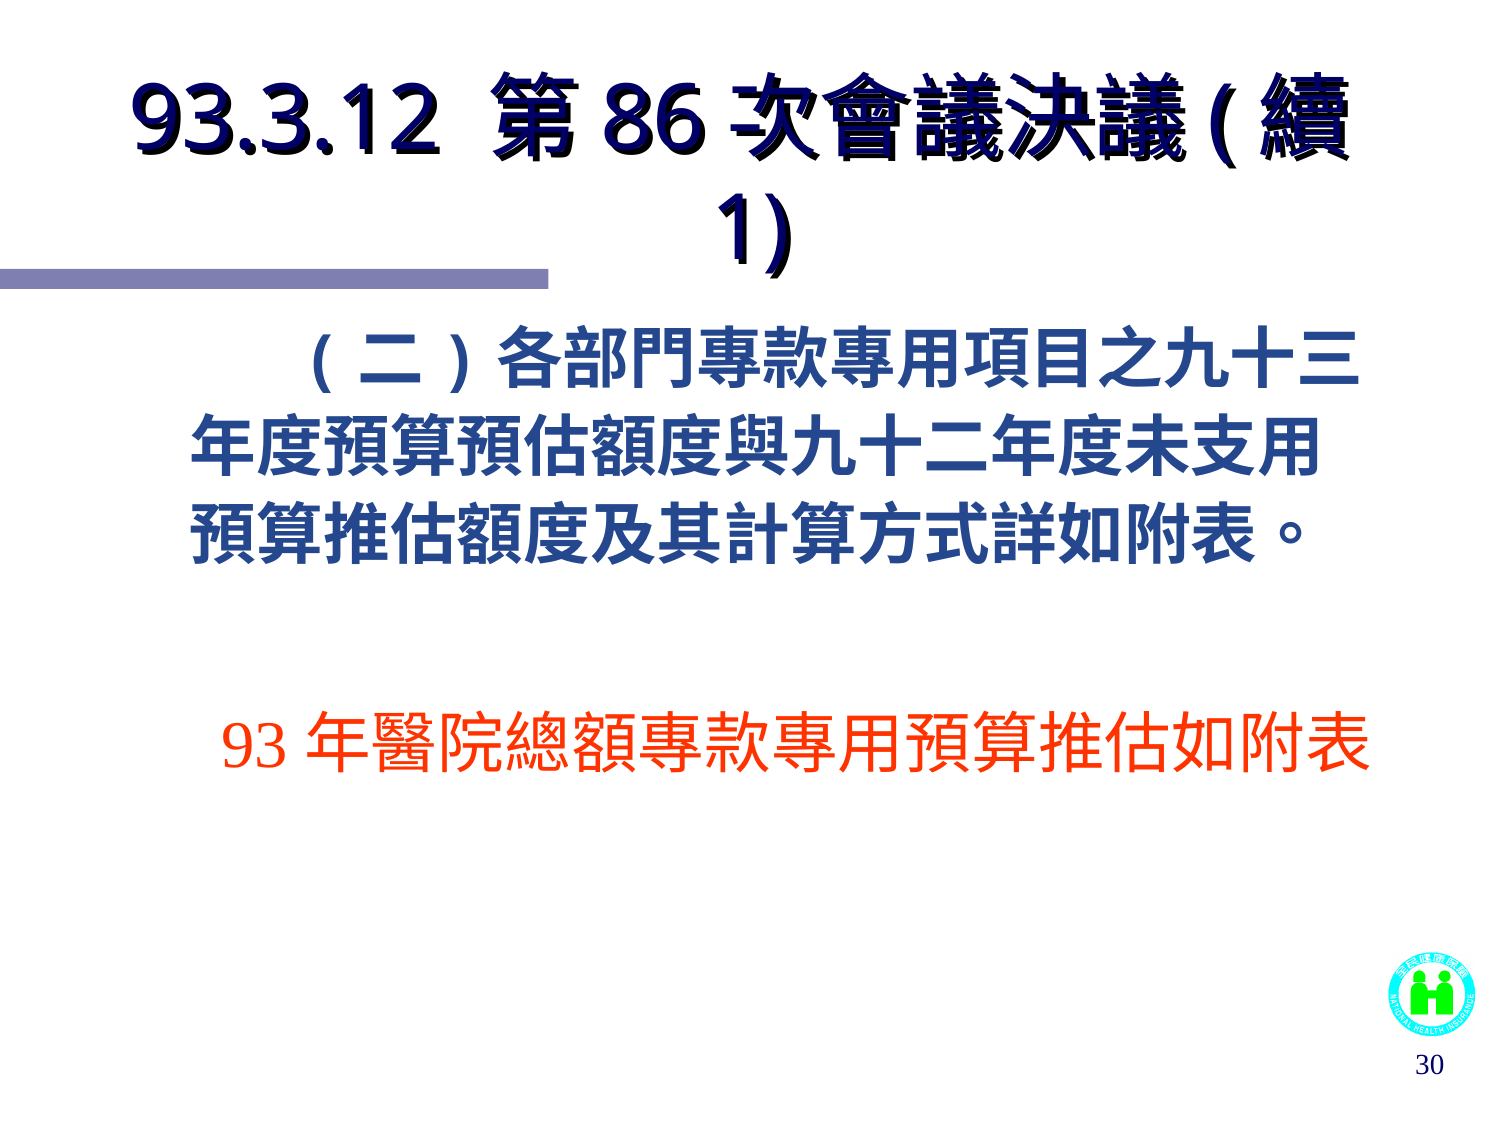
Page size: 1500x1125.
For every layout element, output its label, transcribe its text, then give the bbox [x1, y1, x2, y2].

title 93.3.12 第86次會議決議(續1) [112, 50, 1388, 238]
list (二)各部門專款專用項目之九十三年度預算預估額度與九十二年度未支用預算推估額度及其計算方式詳如附表。 93年醫院總額專款專用預算推估如附表 [112, 299, 1401, 988]
text_box [1400, 1037, 1476, 1125]
